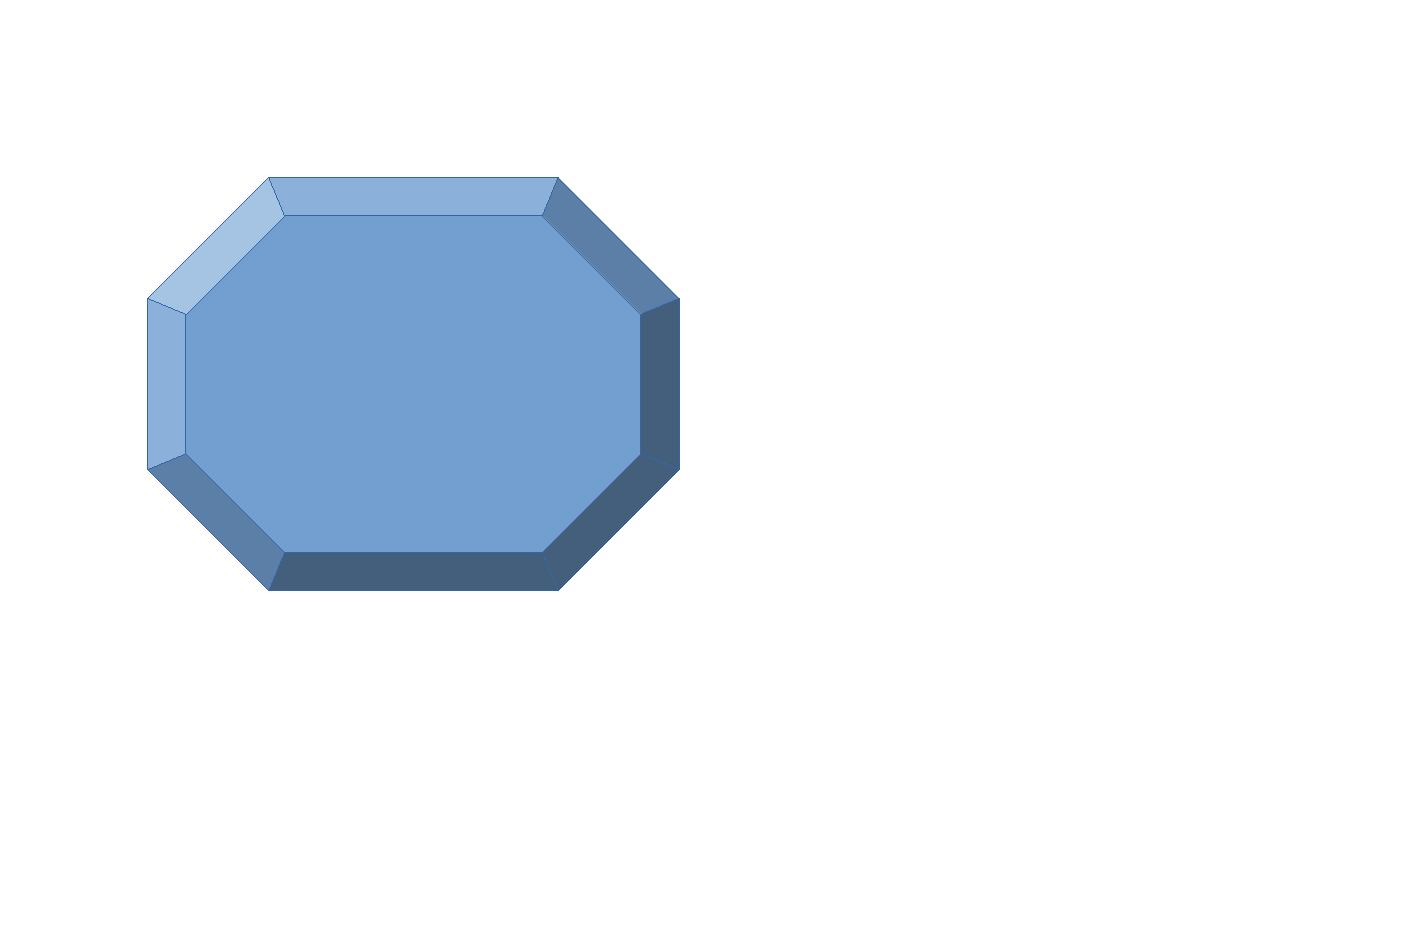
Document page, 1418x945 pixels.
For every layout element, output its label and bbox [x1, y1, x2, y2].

text_box [148, 178, 680, 591]
